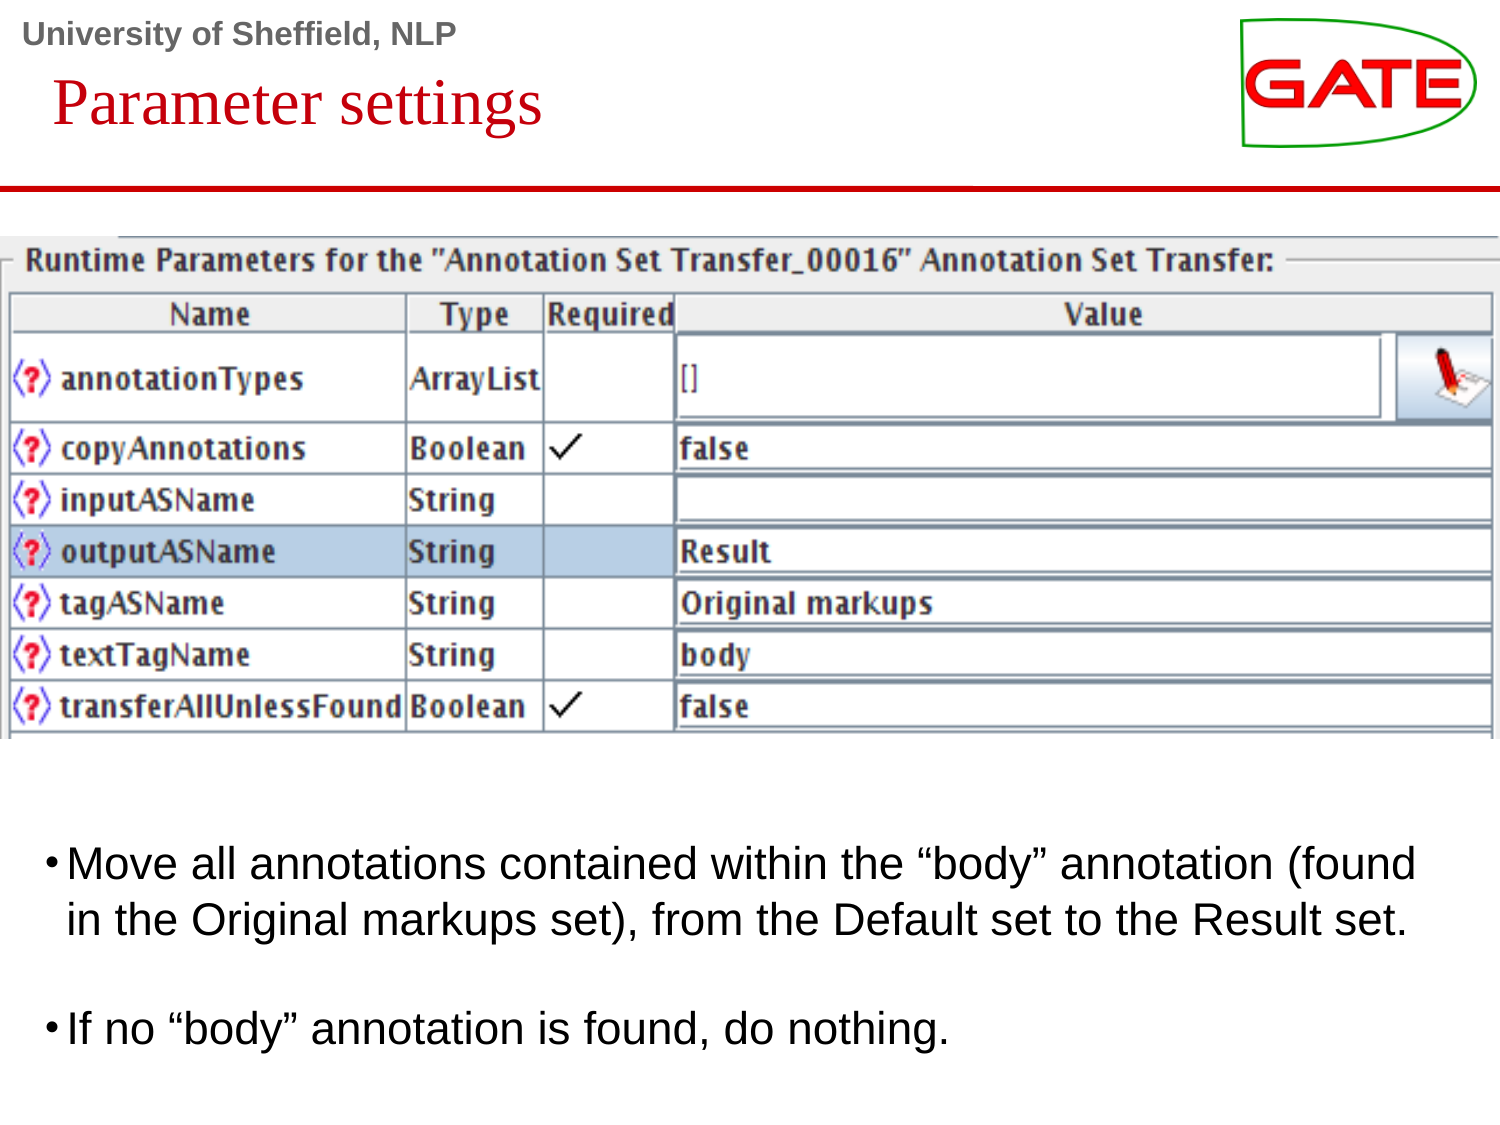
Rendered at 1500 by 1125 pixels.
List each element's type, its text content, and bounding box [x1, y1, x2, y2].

text_box Move all annotations contained within the “body” annotation (found in the Original markups set), from the Default set to the Result set. If no “body” annotation is found, do nothing. [29, 826, 1477, 1117]
picture [0, 236, 1500, 739]
picture [1380, 18, 1477, 148]
title Parameter settings [37, 0, 1380, 203]
